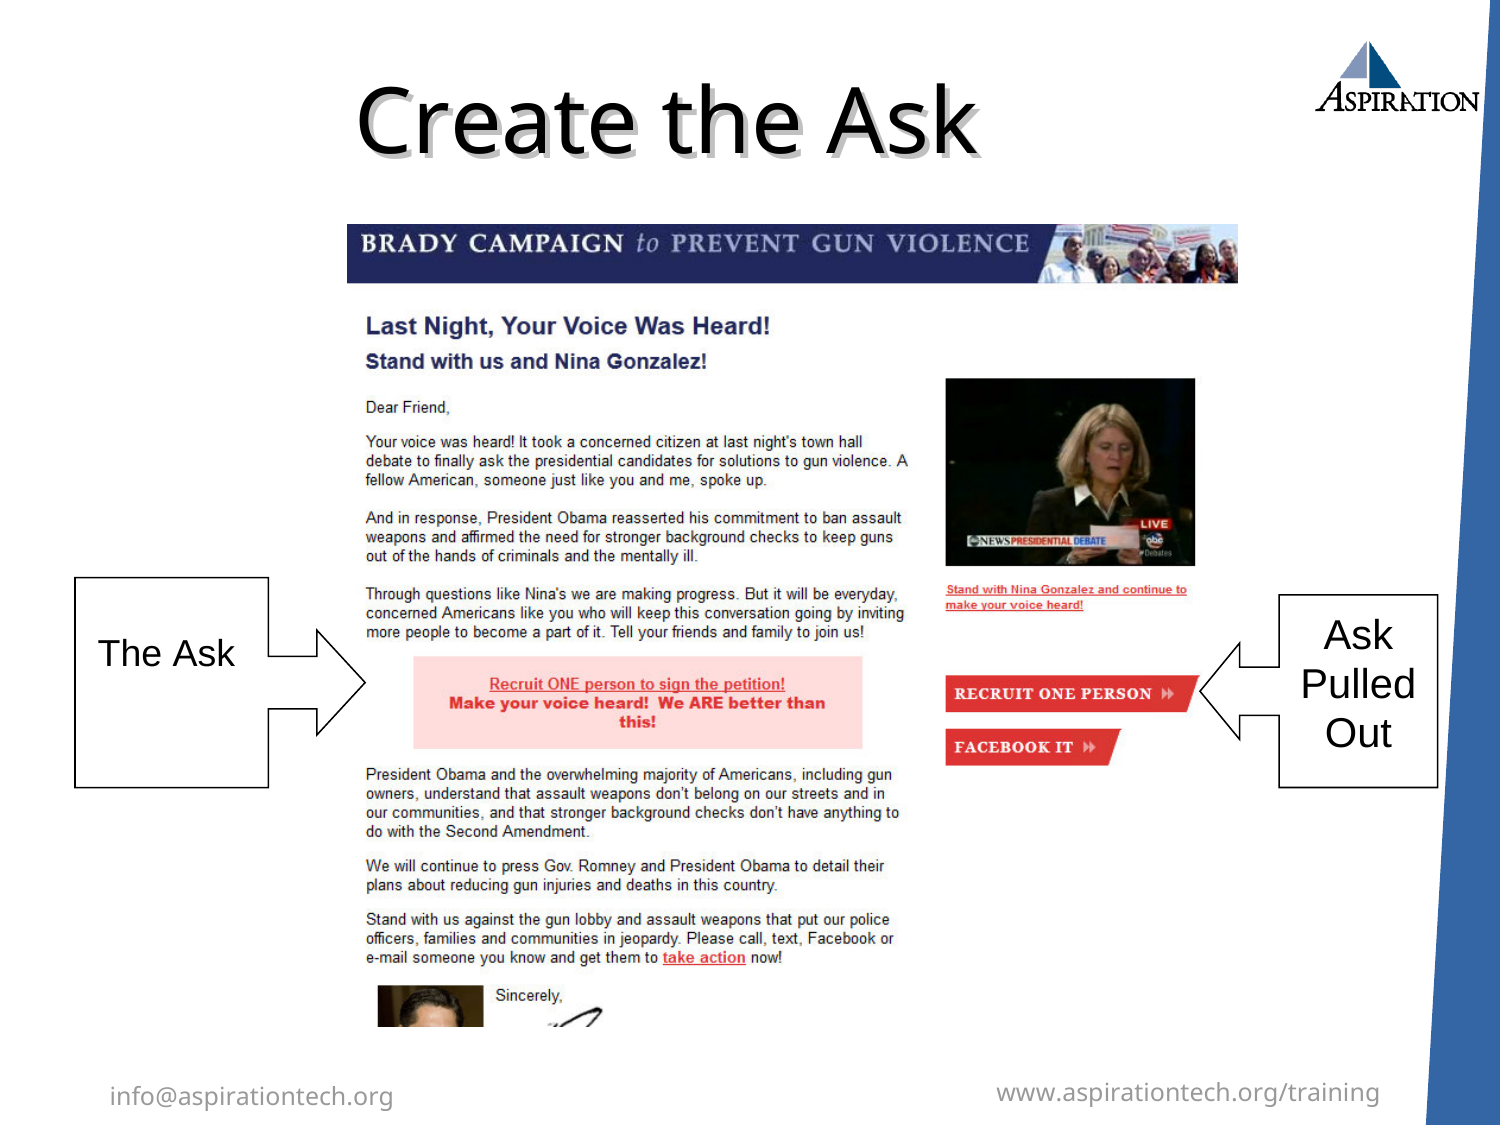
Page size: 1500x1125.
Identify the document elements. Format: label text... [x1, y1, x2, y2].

text_box The Ask [75, 577, 366, 788]
picture [1315, 41, 1480, 120]
text_box Ask Pulled Out [1200, 594, 1438, 788]
title Create the Ask [49, 19, 1284, 206]
picture [347, 224, 1238, 1028]
